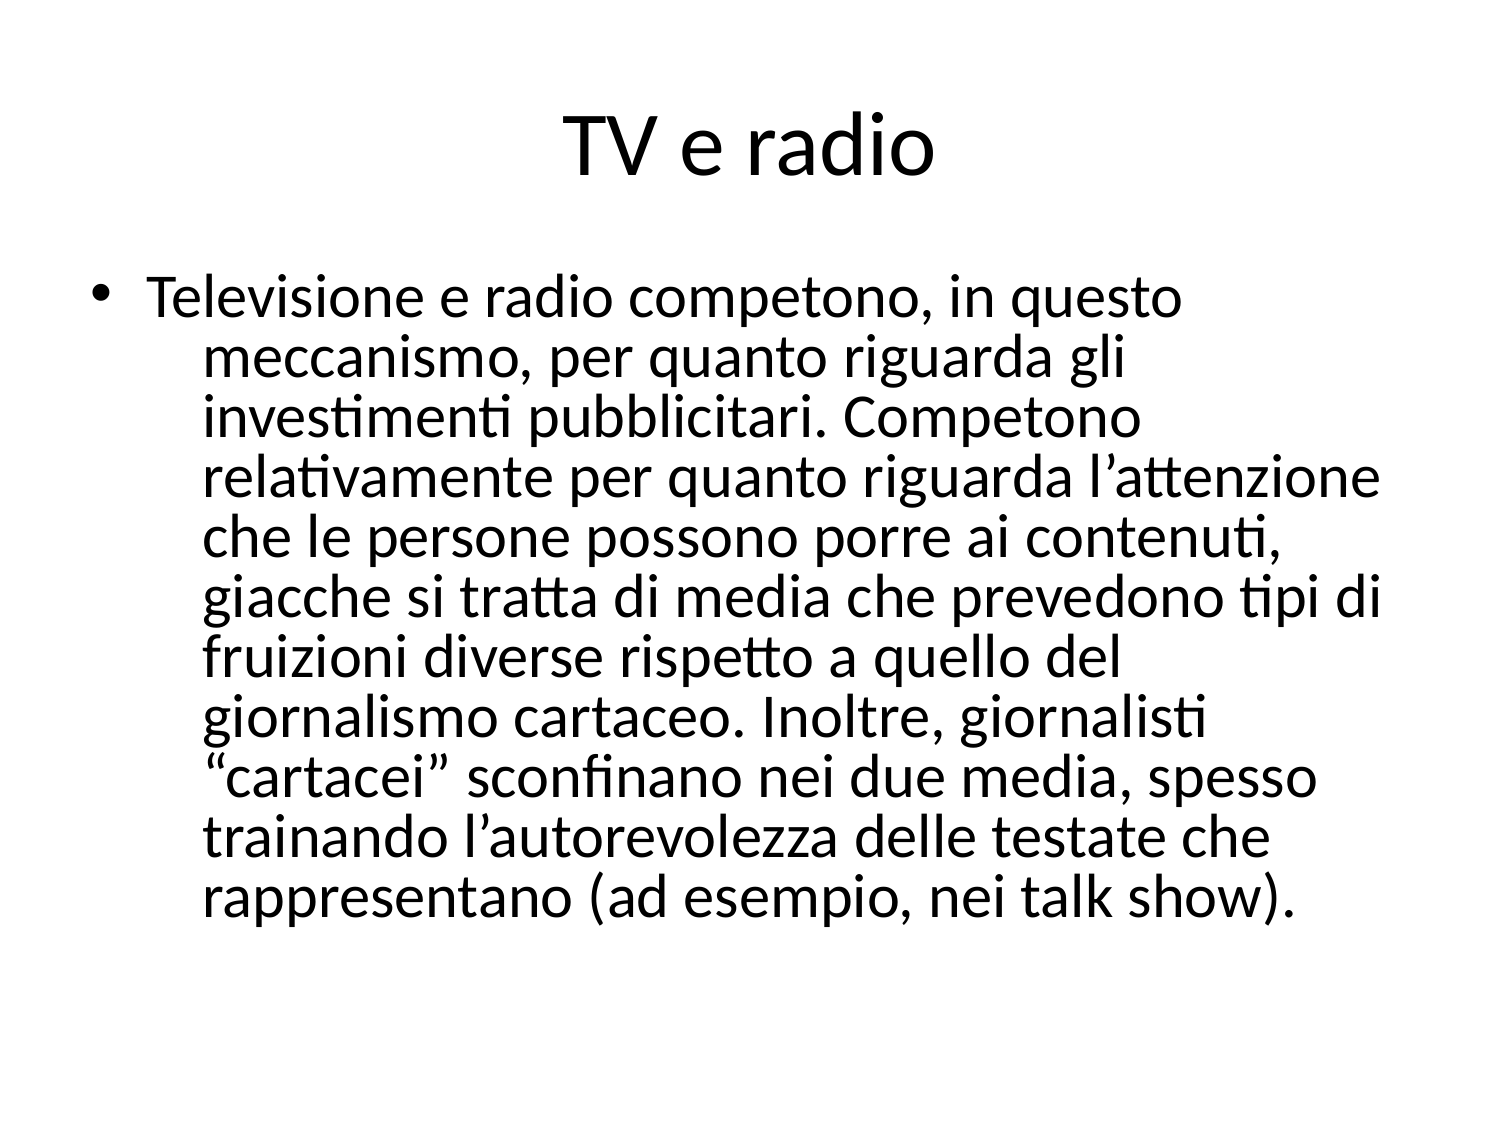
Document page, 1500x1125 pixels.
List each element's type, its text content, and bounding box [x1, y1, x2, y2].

title TV e radio [75, 45, 1426, 233]
list Televisione e radio competono, in questo meccanismo, per quanto riguarda gli investimenti pubblicitari. Competono relativamente per quanto riguarda l’attenzione che le persone possono porre ai contenuti, giacche si tratta di media che prevedono tipi di fruizioni diverse rispetto a quello del giornalismo cartaceo. Inoltre, giornalisti “cartacei” sconfinano nei due media, spesso trainando l’autorevolezza delle testate che rappresentano (ad esempio, nei talk show). [75, 262, 1426, 1005]
